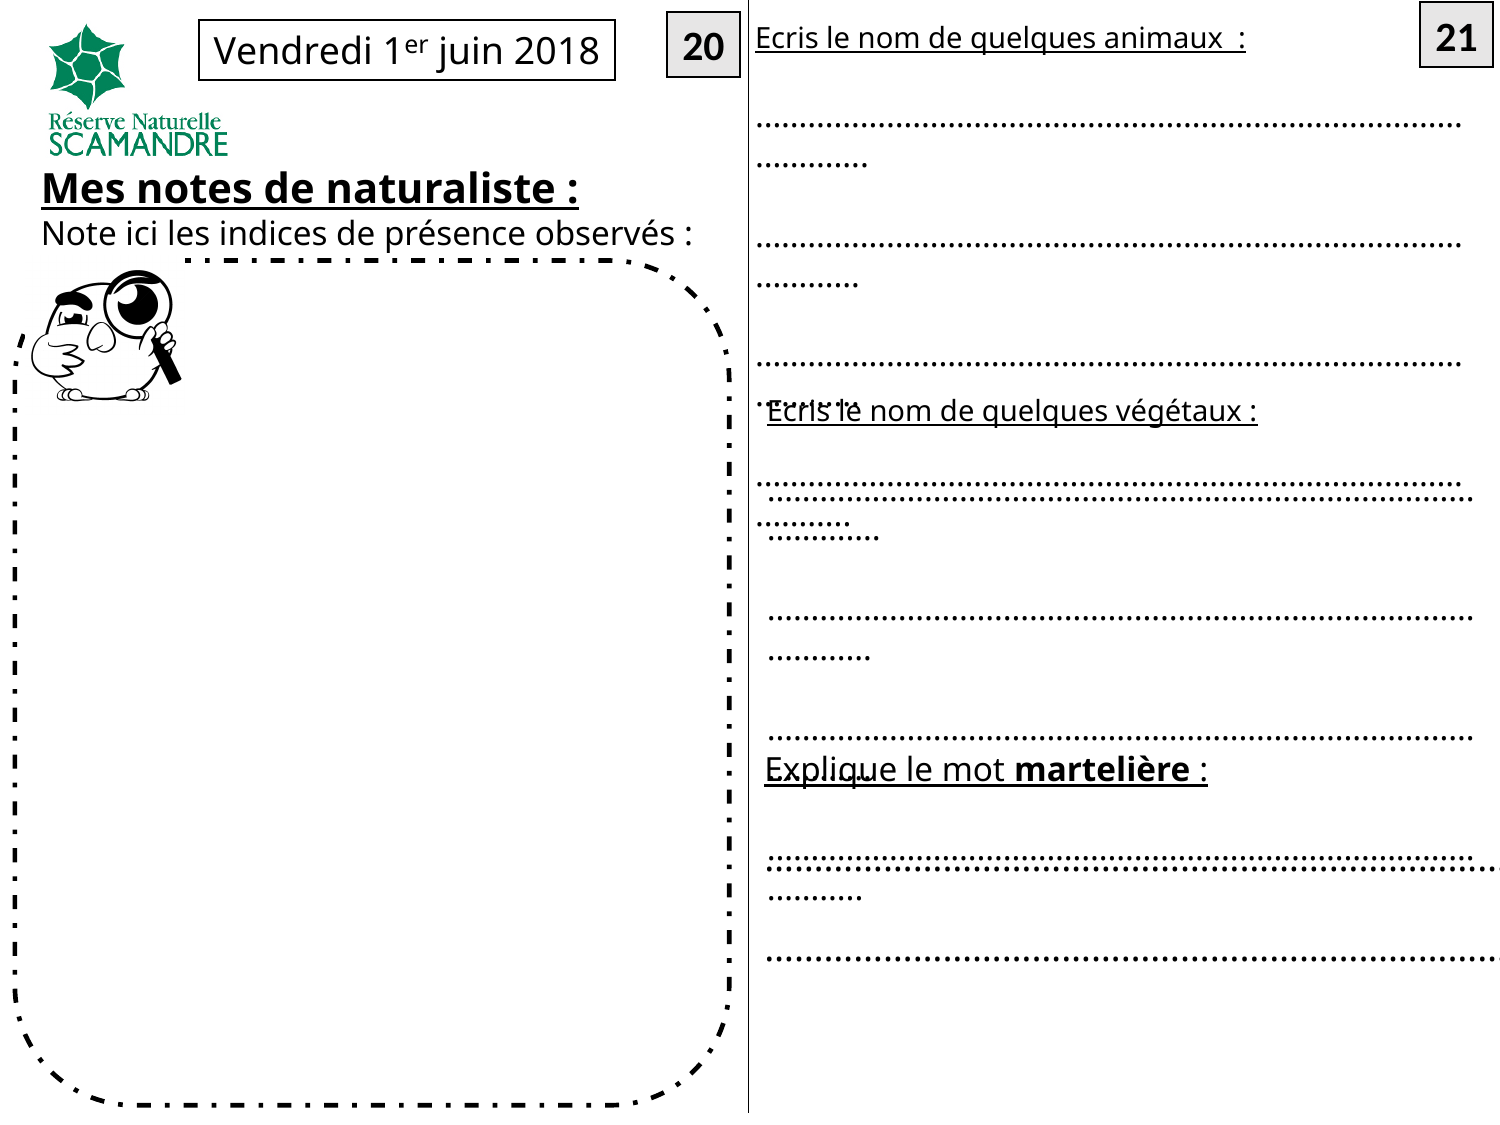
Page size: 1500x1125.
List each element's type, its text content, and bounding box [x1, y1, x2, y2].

text_box Vendredi 1er juin 2018 [199, 20, 615, 80]
text_box 20 [667, 12, 740, 77]
text_box 21 [1420, 2, 1493, 67]
text_box Mes notes de naturaliste : Note ici les indices de présence observés : [26, 155, 740, 260]
picture [25, 0, 252, 182]
text_box Explique le mot martelière : ………………………………………………………………………… ………………………………………………………………… [749, 741, 1500, 976]
text_box [14, 260, 730, 1106]
picture [25, 255, 185, 415]
text_box Ecris le nom de quelques végétaux : …………………………………………………………………………………. ………………………………………………………………………………… ………………………………………………………………………………… ……………………………………………………………………………….. [752, 385, 1492, 914]
text_box Ecris le nom de quelques animaux : …………………………………………………………………………………. ………………………………………………………………………………… ………………………………………………………………………………… ……………………………………………………………………………….. [740, 12, 1480, 541]
